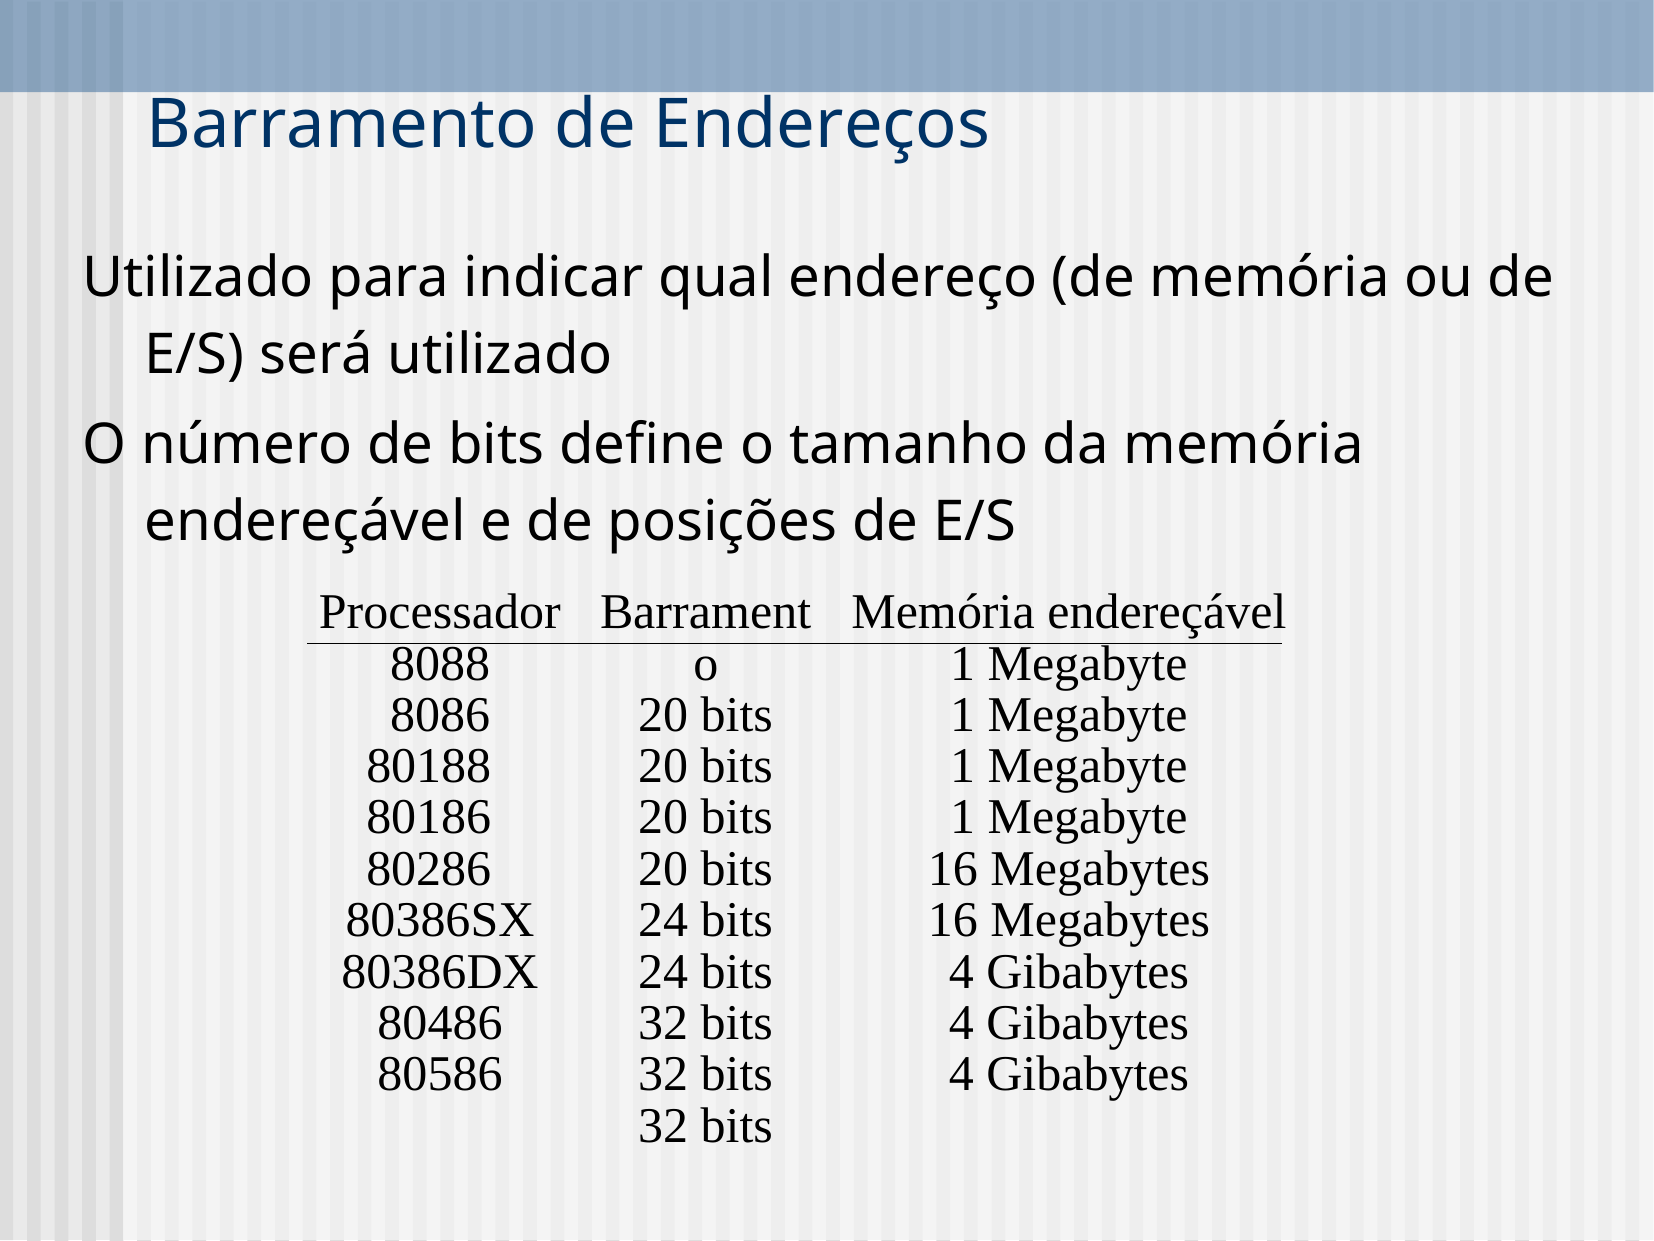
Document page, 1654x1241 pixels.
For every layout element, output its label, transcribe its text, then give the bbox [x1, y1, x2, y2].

list Utilizado para indicar qual endereço (de memória ou de E/S) será utilizado O número de bits define o tamanho da memória endereçável e de posições de E/S [82, 236, 1571, 532]
text_box Barramento 20 bits 20 bits 20 bits 20 bits 24 bits 24 bits 32 bits 32 bits 32 bits [572, 644, 826, 1123]
text_box Processador 8088 8086 80188 80186 80286 80386SX 80386DX 80486 80586 [277, 580, 572, 1123]
text_box Barramento 20 bits 20 bits 20 bits 20 bits 24 bits 24 bits 32 bits 32 bits 32 bits [572, 580, 826, 643]
title Barramento de Endereços [146, 36, 1536, 204]
text_box Memória endereçável 1 Megabyte 1 Megabyte 1 Megabyte 1 Megabyte 16 Megabytes 16 Megabytes 4 Gibabytes 4 Gibabytes 4 Gibabytes [826, 580, 1312, 1123]
